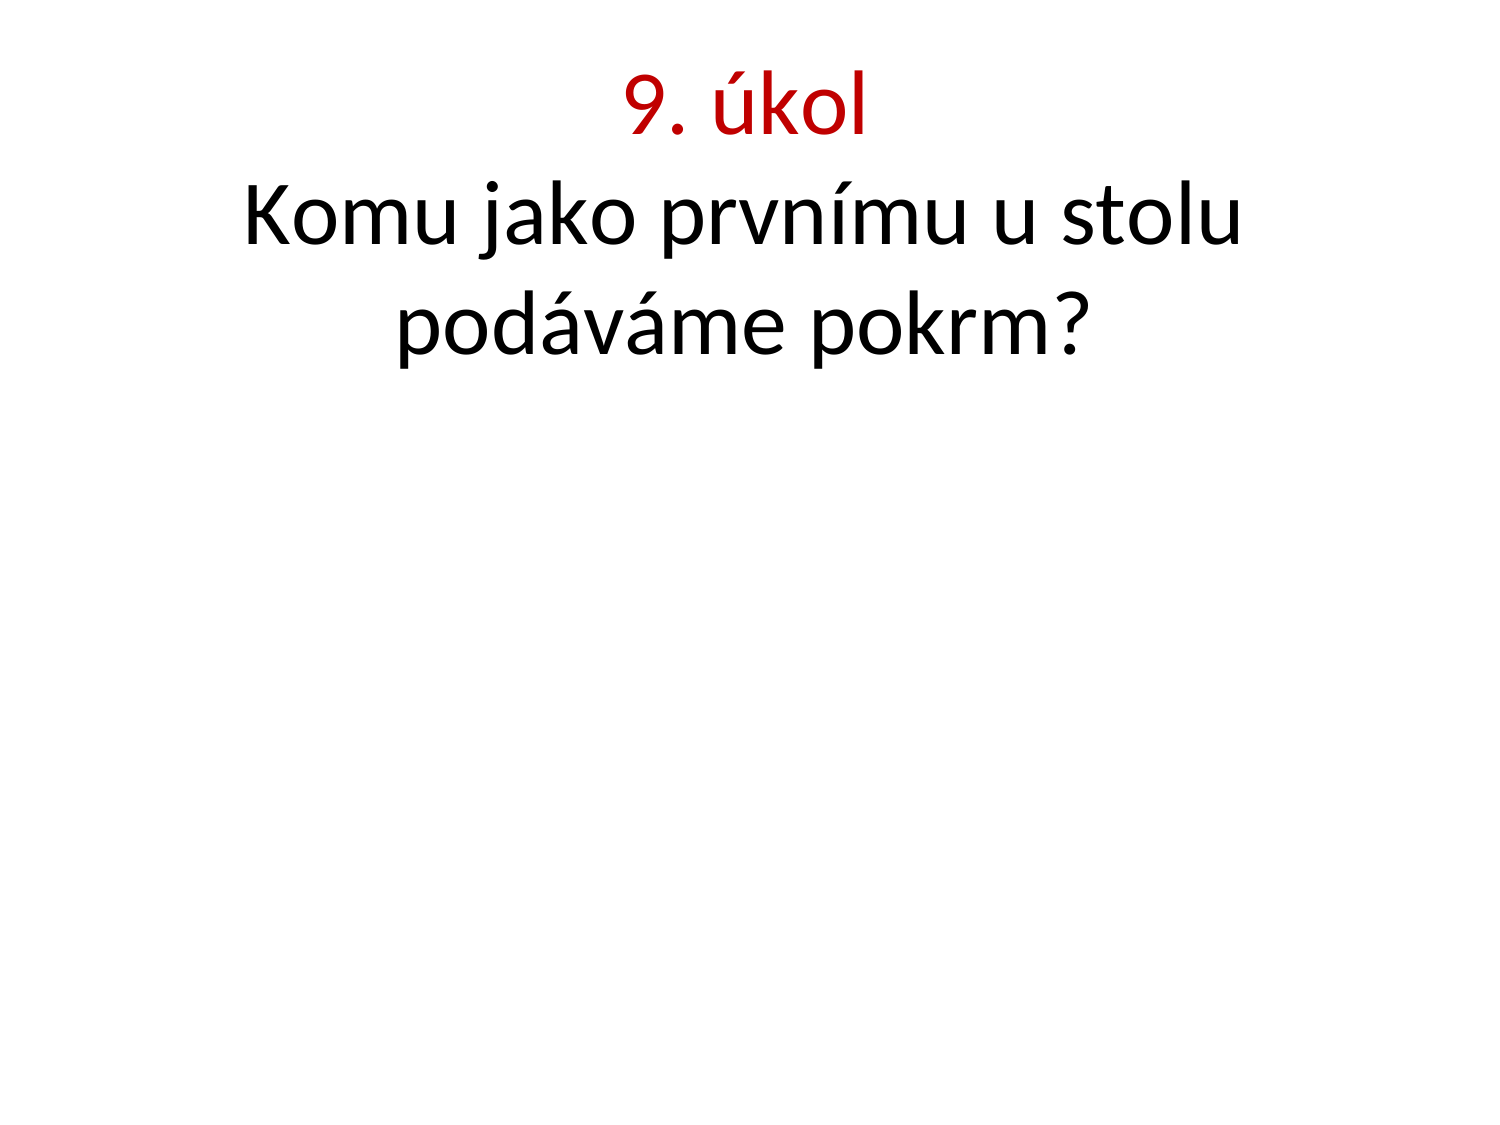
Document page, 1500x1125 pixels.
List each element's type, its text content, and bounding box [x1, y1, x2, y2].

title 9. úkol Komu jako prvnímu u stolu podáváme pokrm? [64, 30, 1426, 386]
